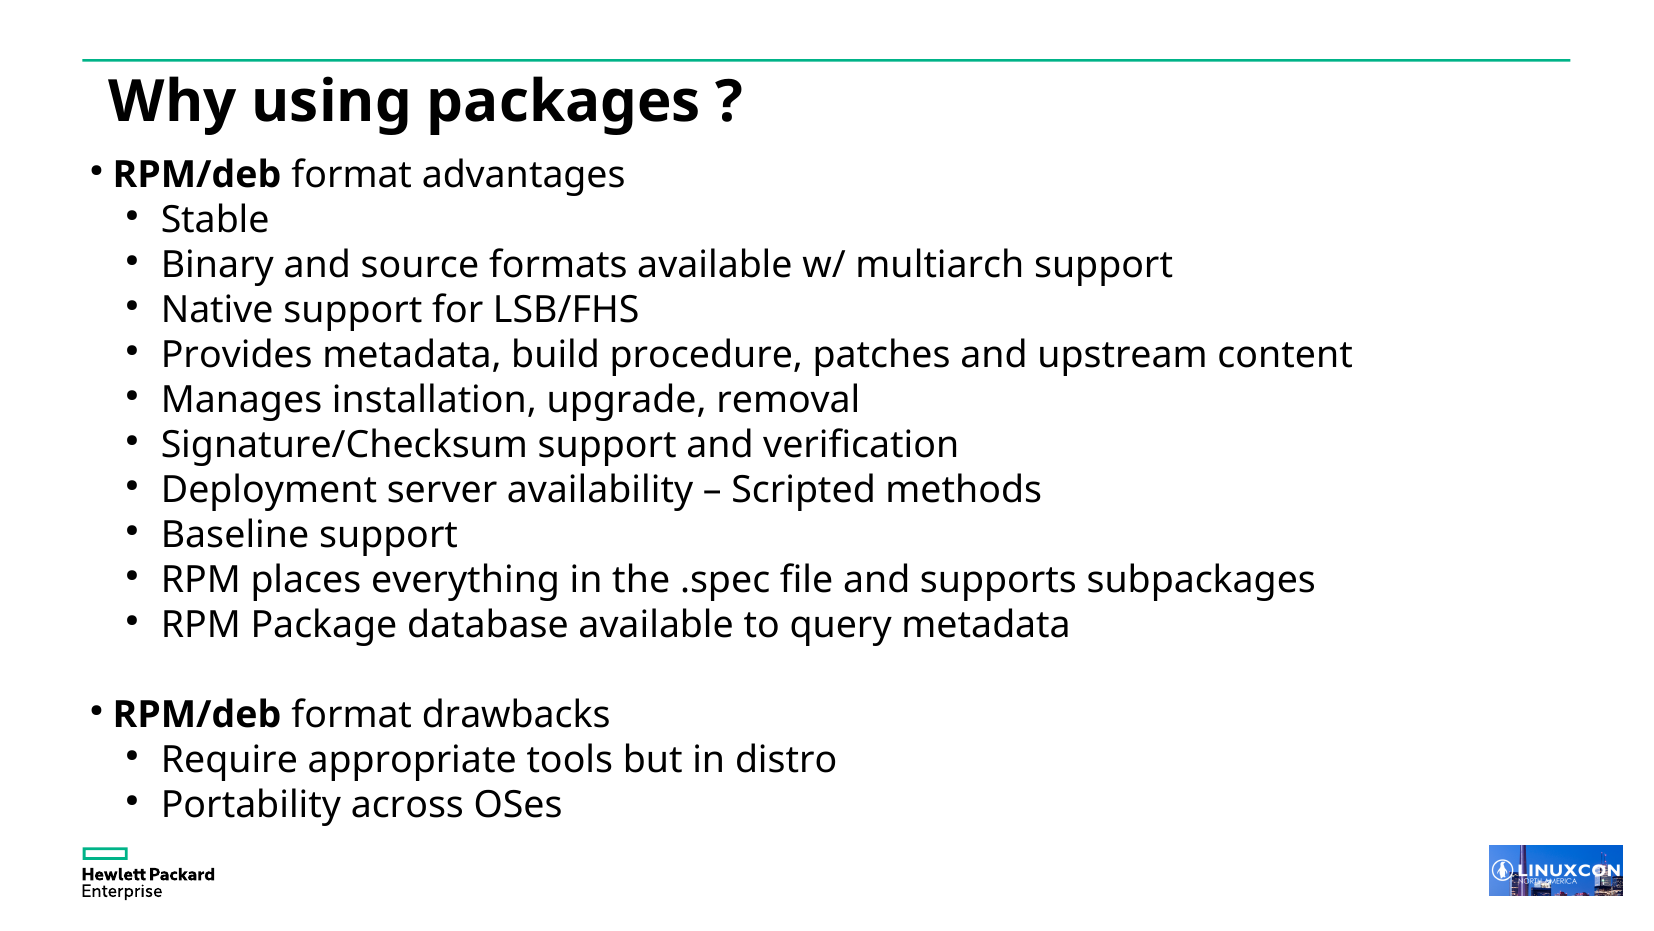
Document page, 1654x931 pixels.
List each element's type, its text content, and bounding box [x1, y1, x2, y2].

title Why using packages ? [97, 55, 1513, 133]
text_box RPM/deb format advantages Stable Binary and source formats available w/ multiarch support Native support for LSB/FHS Provides metadata, build procedure, patches and upstream content Manages installation, upgrade, removal Signature/Checksum support and verification Deployment server availability – Scripted methods Baseline support RPM places everything in the .spec file and supports subpackages RPM Package database available to query metadata RPM/deb format drawbacks Require appropriate tools but in distro Portability across OSes [78, 149, 1654, 894]
